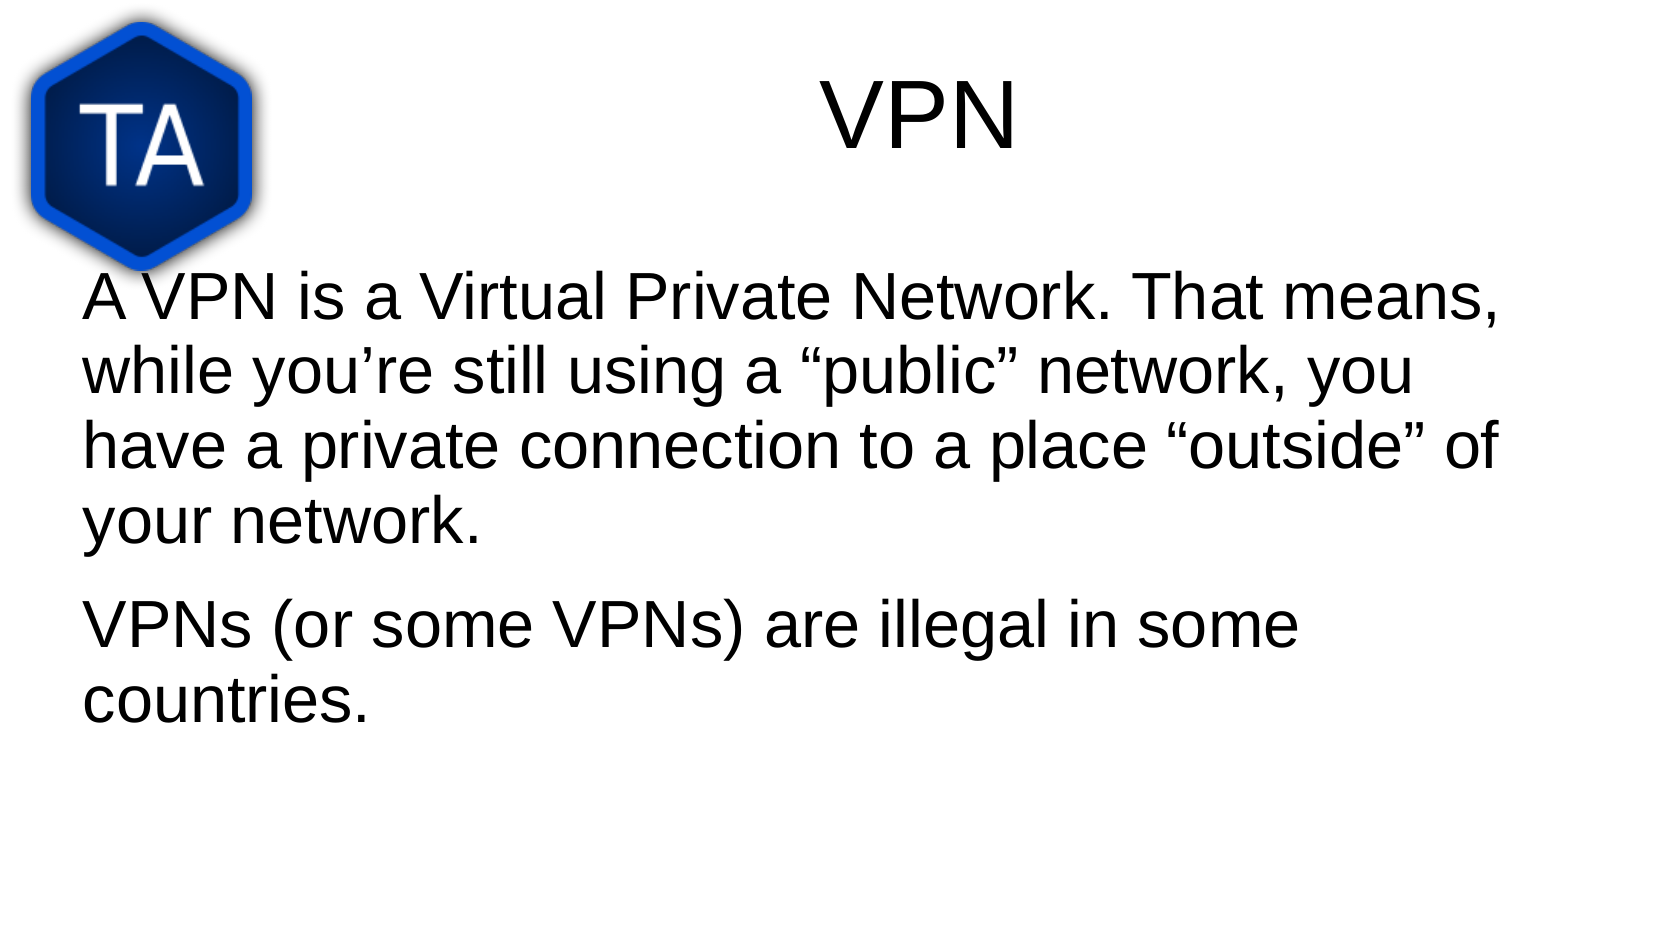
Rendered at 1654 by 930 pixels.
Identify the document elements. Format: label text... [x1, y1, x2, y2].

title VPN [268, 37, 1571, 193]
list A VPN is a Virtual Private Network. That means, while you’re still using a “public” network, you have a private connection to a place “outside” of your network. VPNs (or some VPNs) are illegal in some countries. [82, 258, 1571, 757]
picture [31, 22, 252, 271]
